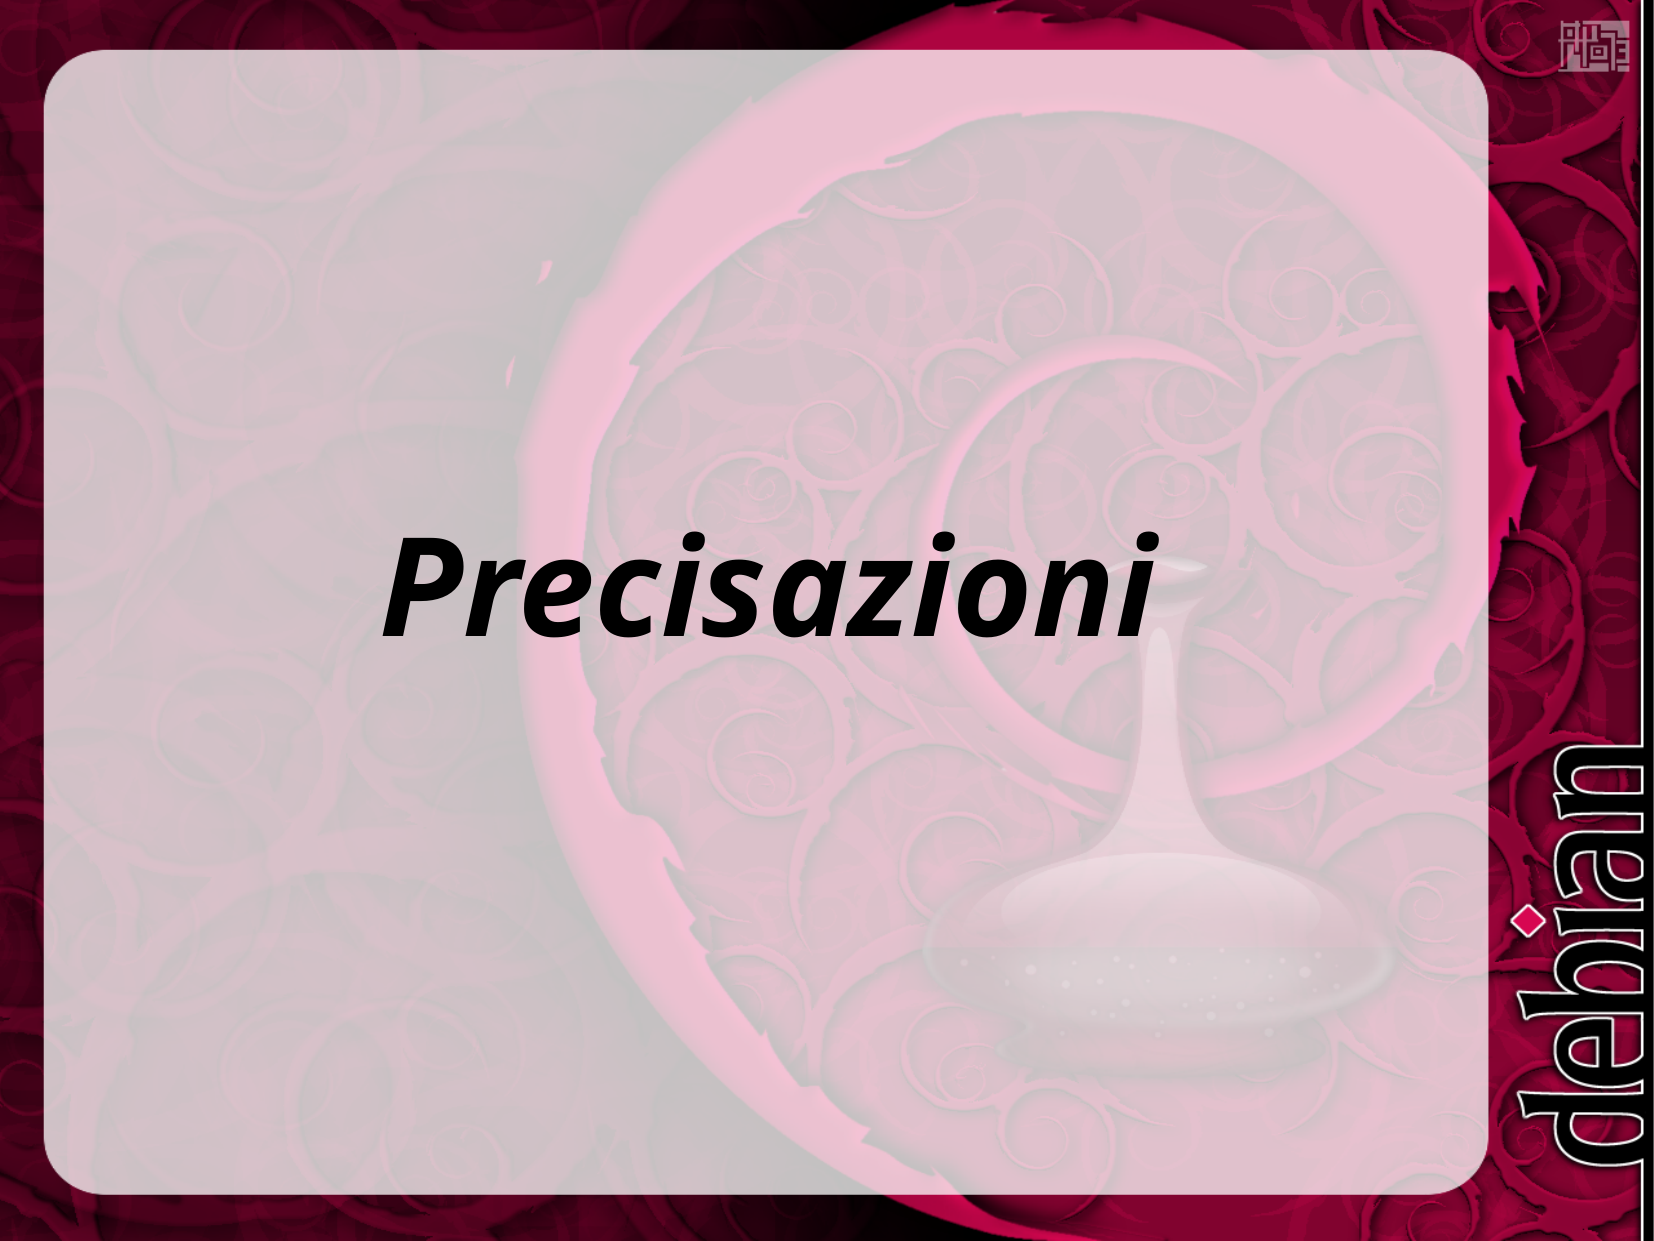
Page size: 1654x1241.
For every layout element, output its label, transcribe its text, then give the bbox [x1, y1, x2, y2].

picture [0, 0, 1654, 1241]
title Precisazioni [59, 486, 1477, 680]
